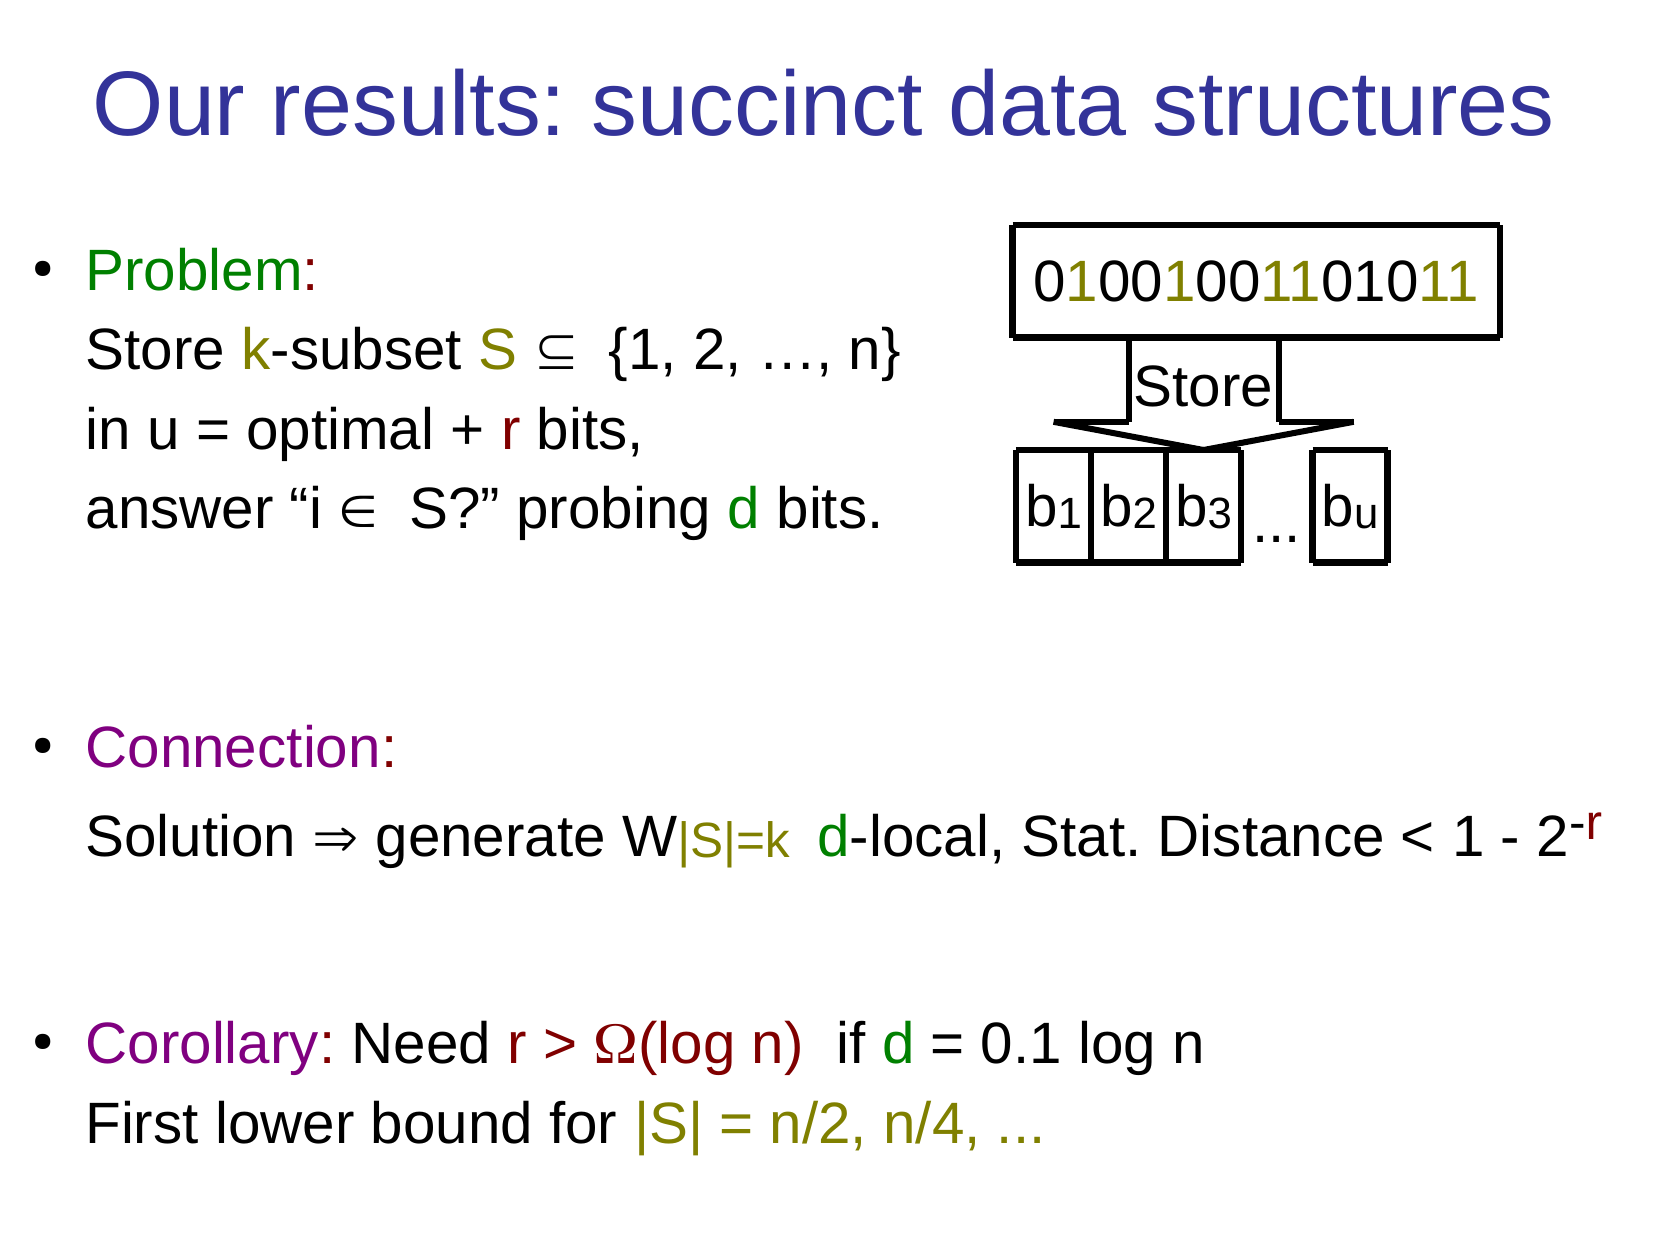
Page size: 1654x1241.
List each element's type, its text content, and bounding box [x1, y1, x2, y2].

text_box b2 [1090, 450, 1166, 563]
text_box 01001001101011 [1012, 225, 1501, 338]
title Our results: succinct data structures [0, 0, 1651, 207]
text_box b1 [1015, 450, 1090, 563]
text_box bu [1312, 450, 1388, 563]
text_box b3 [1166, 450, 1242, 563]
list Problem: Store k-subset S  {1, 2, …, n} in u = optimal + r bits, answer “i  S?” probing d bits. Connection: Solution  generate W|S|=k d-local, Stat. Distance < 1 - 2-r Corollary: Need r > (log n) if d = 0.1 log n First lower bound for |S| = n/2, n/4, ... [0, 150, 1654, 1241]
text_box ... [1237, 482, 1351, 563]
text_box Store [1053, 337, 1354, 451]
